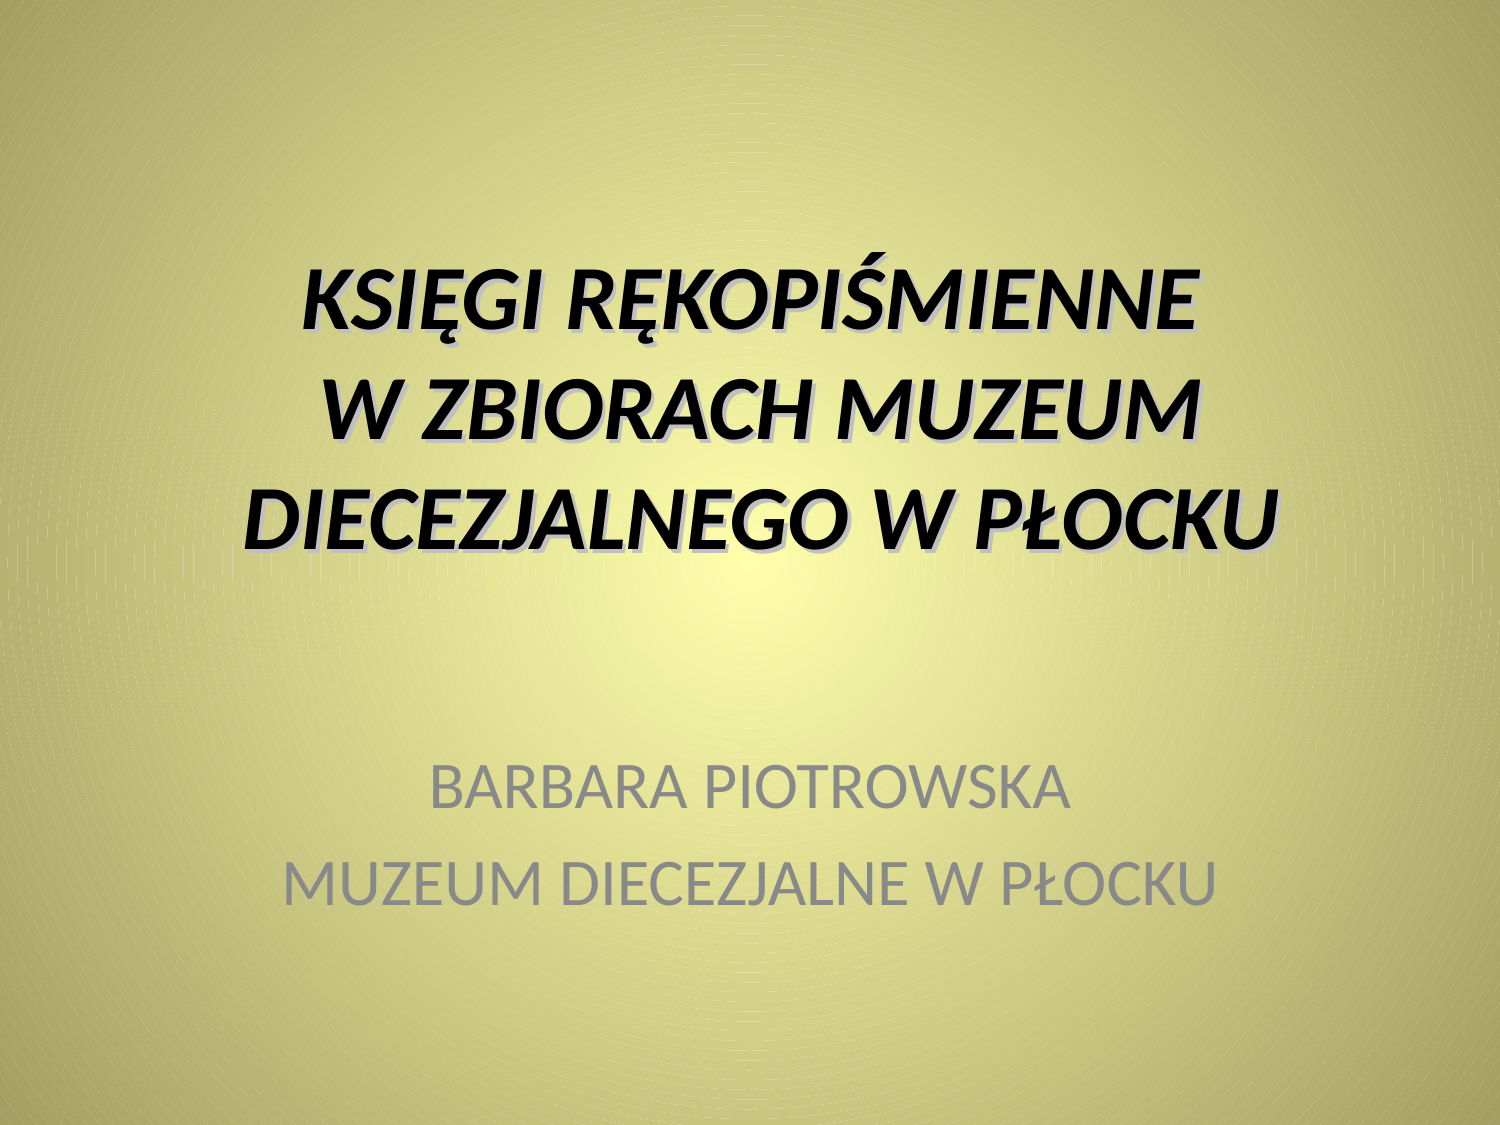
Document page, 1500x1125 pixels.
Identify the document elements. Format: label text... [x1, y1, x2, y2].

title KSIĘGI RĘKOPIŚMIENNE W ZBIORACH MUZEUM DIECEZJALNEGO W PŁOCKU [123, 78, 1399, 728]
subtitle BARBARA PIOTROWSKA MUZEUM DIECEZJALNE W PŁOCKU [225, 637, 1276, 925]
